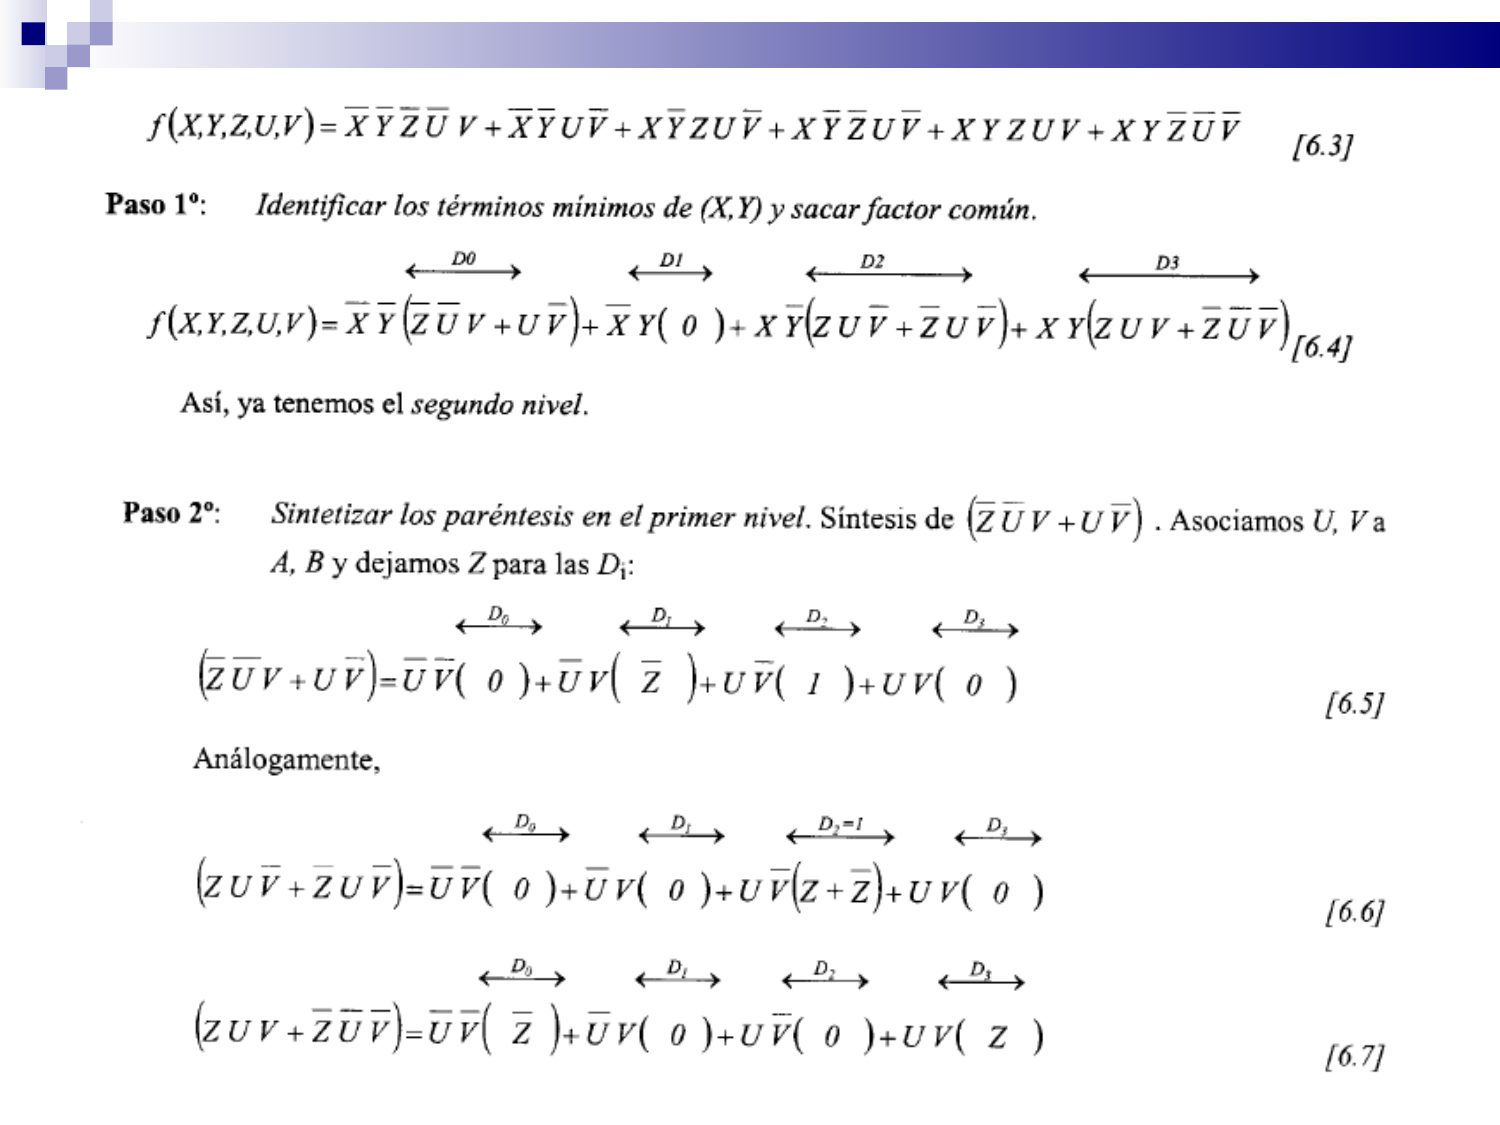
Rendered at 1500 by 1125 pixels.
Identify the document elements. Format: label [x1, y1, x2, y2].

picture [76, 90, 1436, 459]
picture [76, 467, 1401, 1086]
